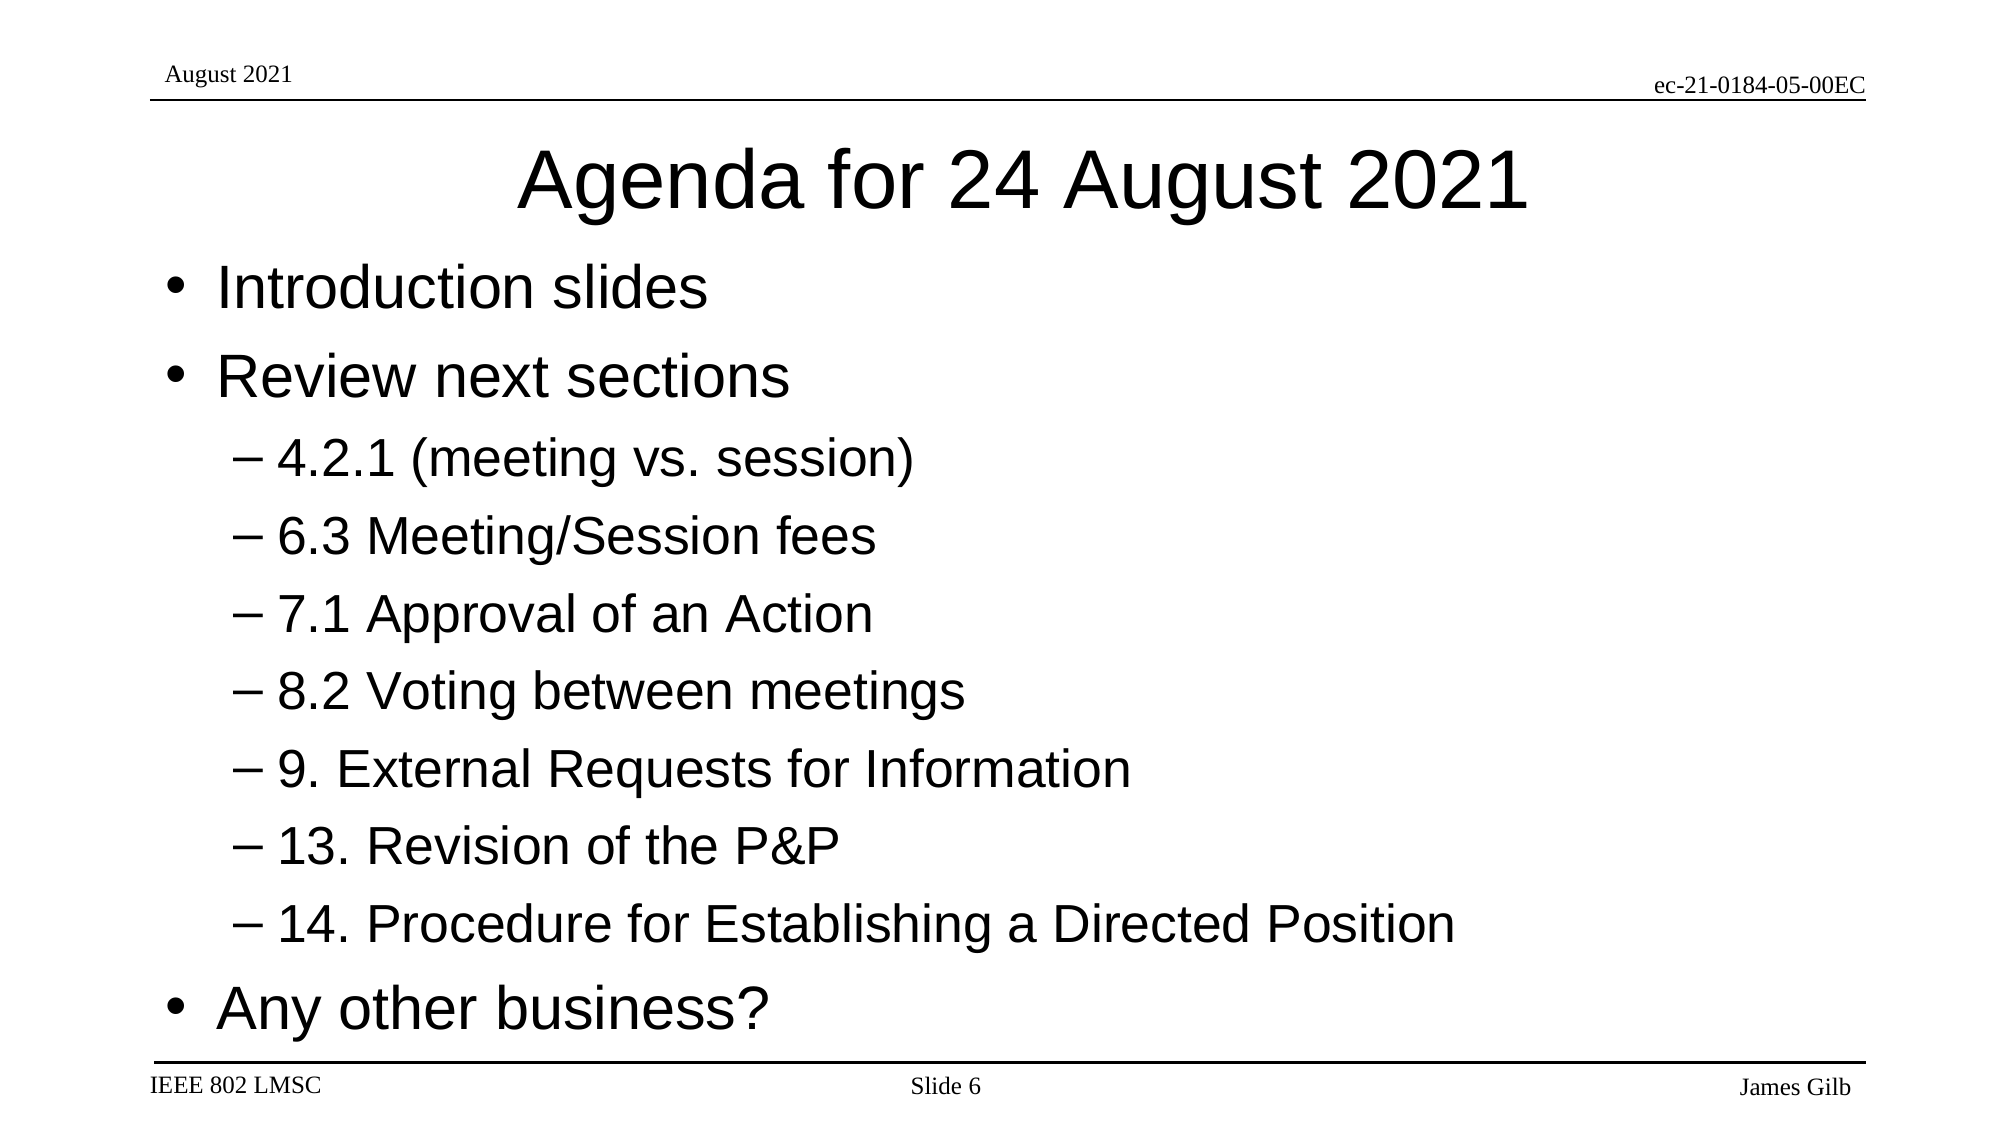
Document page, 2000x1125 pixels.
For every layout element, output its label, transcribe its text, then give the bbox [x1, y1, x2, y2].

title Agenda for 24 August 2021 [149, 112, 1900, 238]
list Introduction slides Review next sections 4.2.1 (meeting vs. session) 6.3 Meeting/Session fees 7.1 Approval of an Action 8.2 Voting between meetings 9. External Requests for Information 13. Revision of the P&P 14. Procedure for Establishing a Directed Position Any other business? [149, 239, 1900, 1051]
